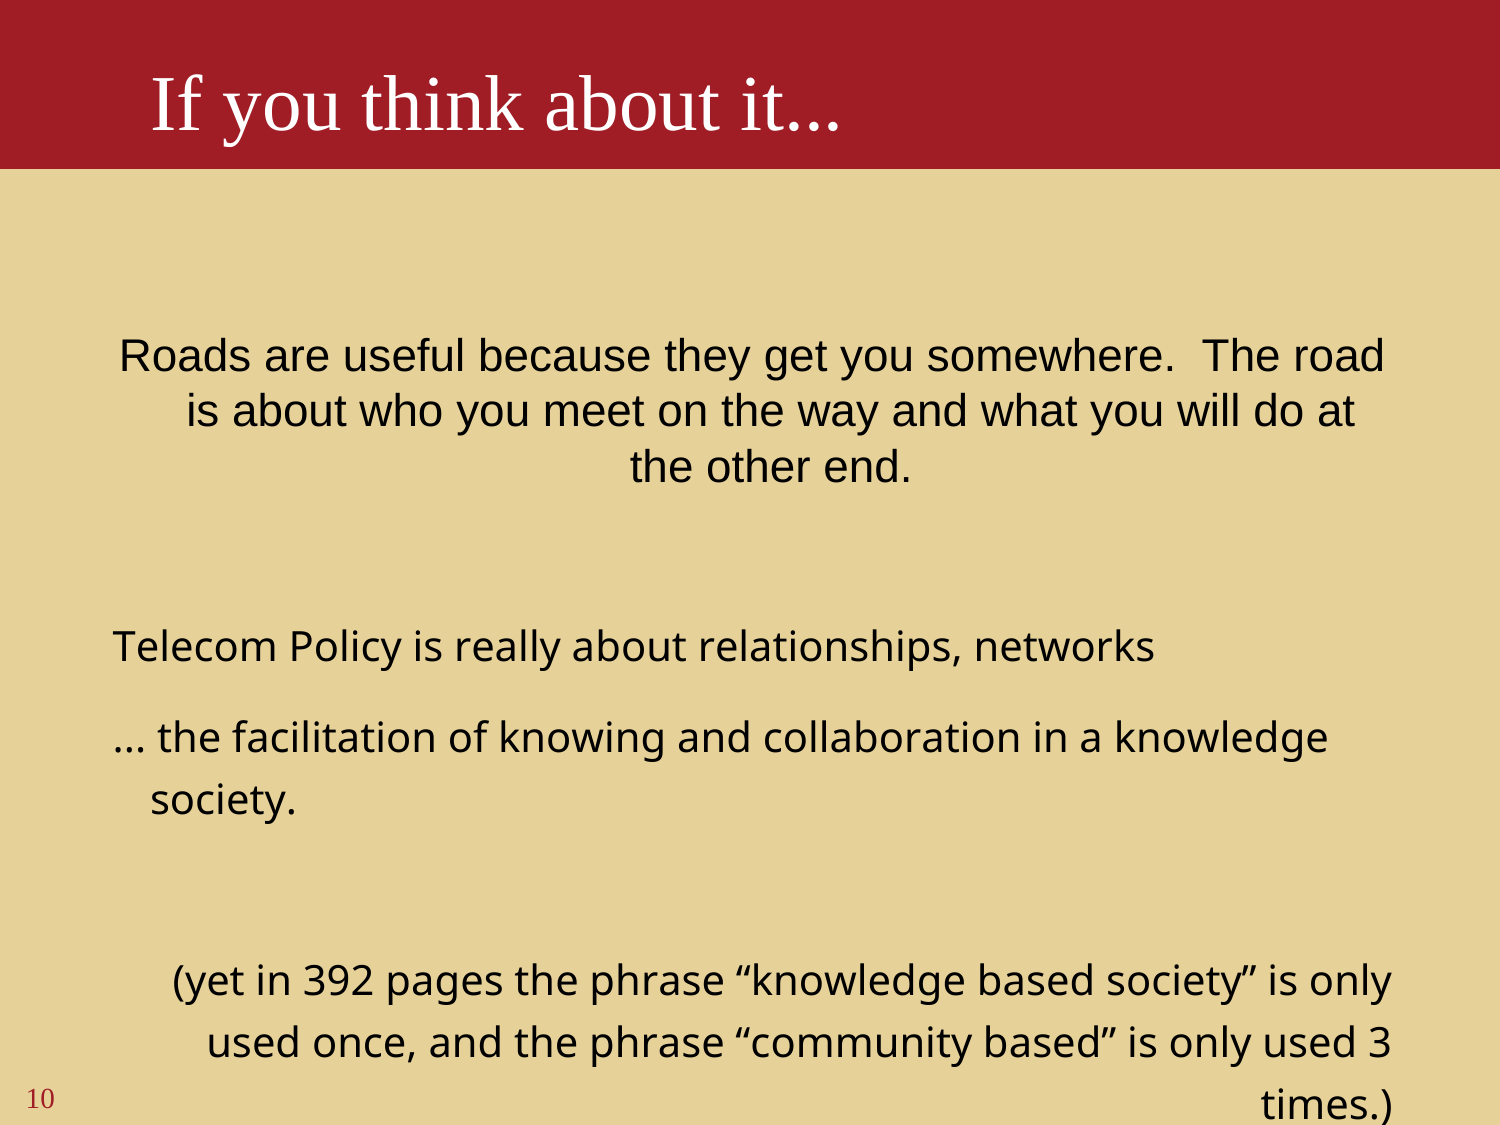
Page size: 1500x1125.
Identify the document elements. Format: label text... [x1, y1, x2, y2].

list Roads are useful because they get you somewhere. The road is about who you meet on the way and what you will do at the other end. Telecom Policy is really about relationships, networks ... the facilitation of knowing and collaboration in a knowledge society. (yet in 392 pages the phrase “knowledge based society” is only used once, and the phrase “community based” is only used 3 times.) [112, 324, 1438, 1060]
title If you think about it... [0, 0, 1500, 169]
